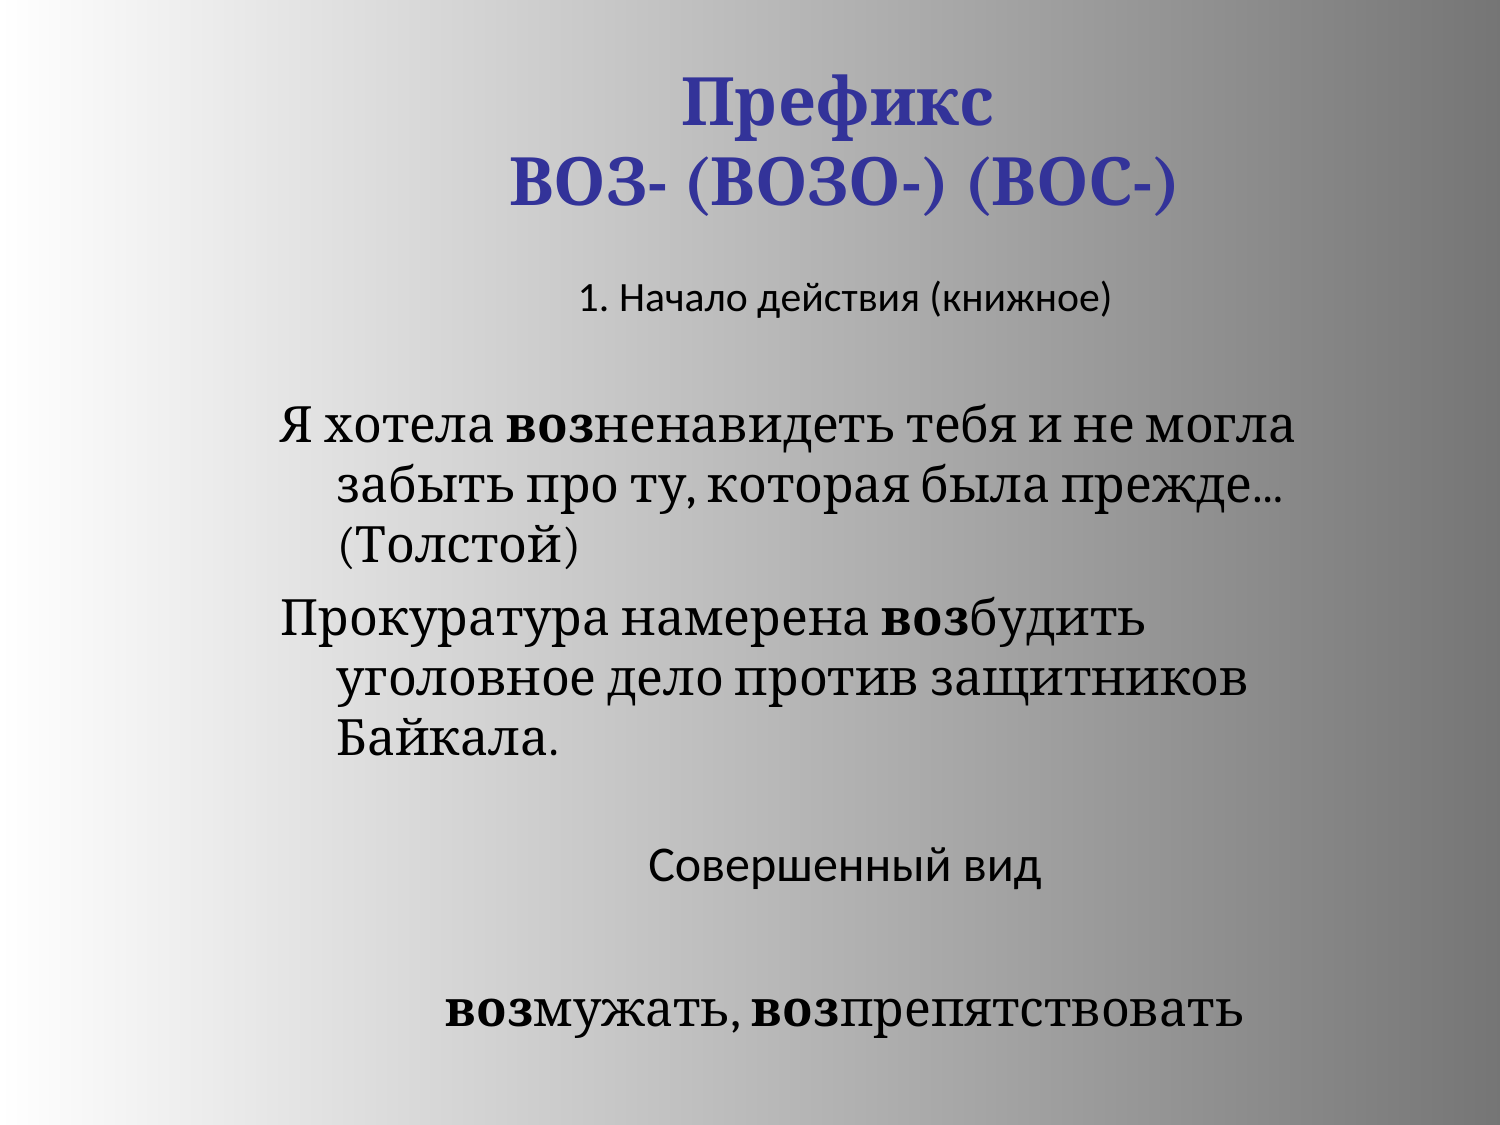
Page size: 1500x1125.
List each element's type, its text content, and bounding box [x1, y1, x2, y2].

list 1. Начало действия (книжное) Я хотела возненавидеть тебя и не могла забыть про ту, которая была прежде... (Толстой) Прокуратура намерена возбудить уголовное дело против защитников Байкала. [265, 262, 1426, 726]
text_box Совершенный вид возмужать, возпрепятствовать [265, 751, 1426, 1052]
title Префикс ВОЗ- (ВОЗО-) (ВОС-) [265, 45, 1426, 233]
